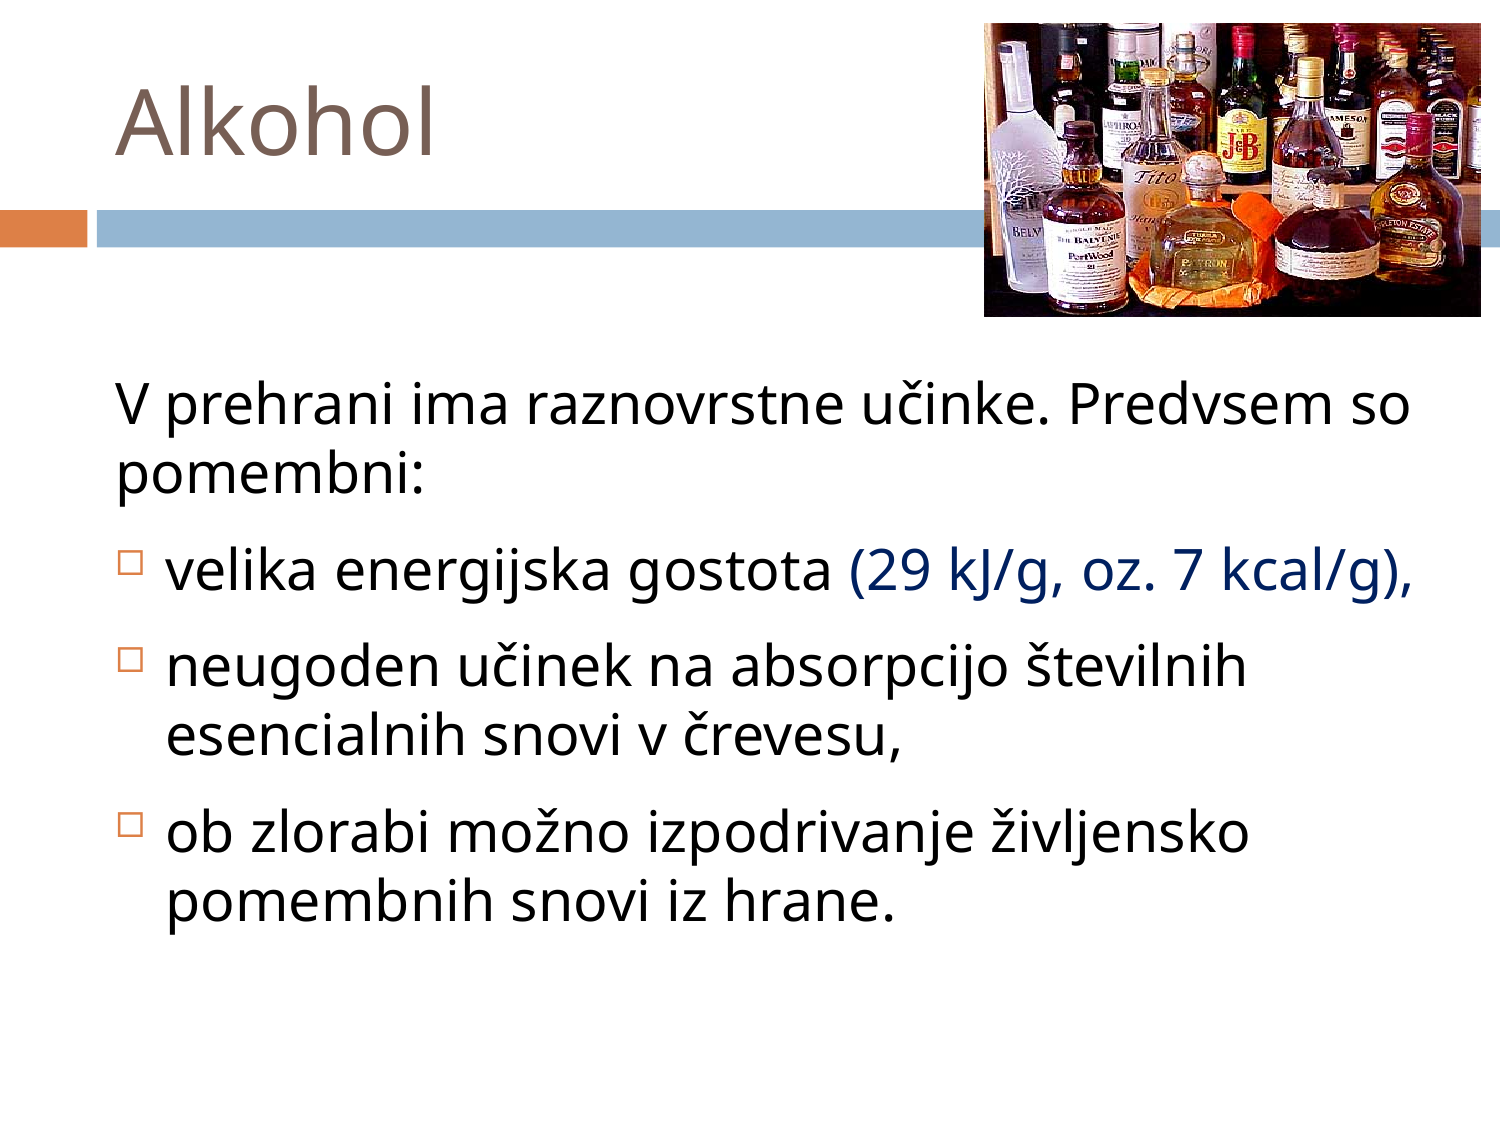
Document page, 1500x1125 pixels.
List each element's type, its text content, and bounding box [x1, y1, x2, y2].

list V prehrani ima raznovrstne učinke. Predvsem so pomembni: velika energijska gostota (29 kJ/g, oz. 7 kcal/g), neugoden učinek na absorpcijo številnih esencialnih snovi v črevesu, ob zlorabi možno izpodrivanje življensko pomembnih snovi iz hrane. [100, 262, 1438, 1000]
title Alkohol [100, 37, 984, 200]
picture [984, 23, 1481, 317]
